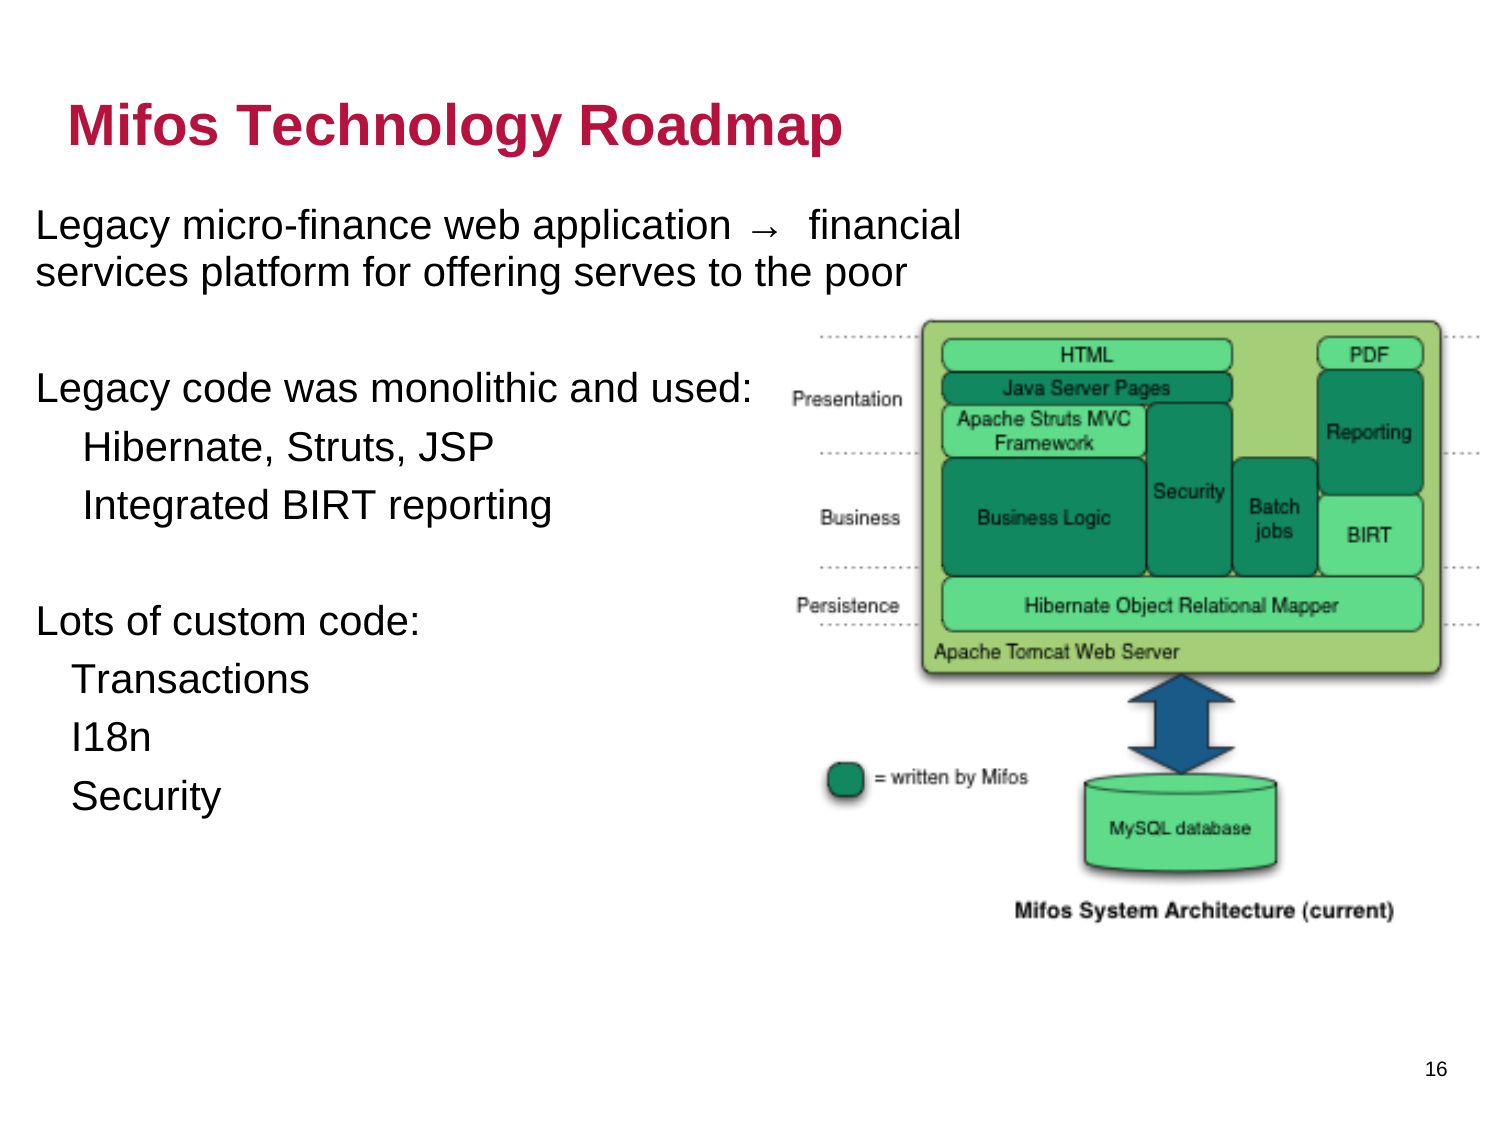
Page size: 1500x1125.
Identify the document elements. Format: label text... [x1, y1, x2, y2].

picture [775, 299, 1495, 934]
list Legacy micro-finance web application → financial services platform for offering serves to the poor Legacy code was monolithic and used: Hibernate, Struts, JSP Integrated BIRT reporting Lots of custom code: Transactions I18n Security [35, 202, 1108, 901]
title Mifos Technology Roadmap [53, 59, 1447, 200]
